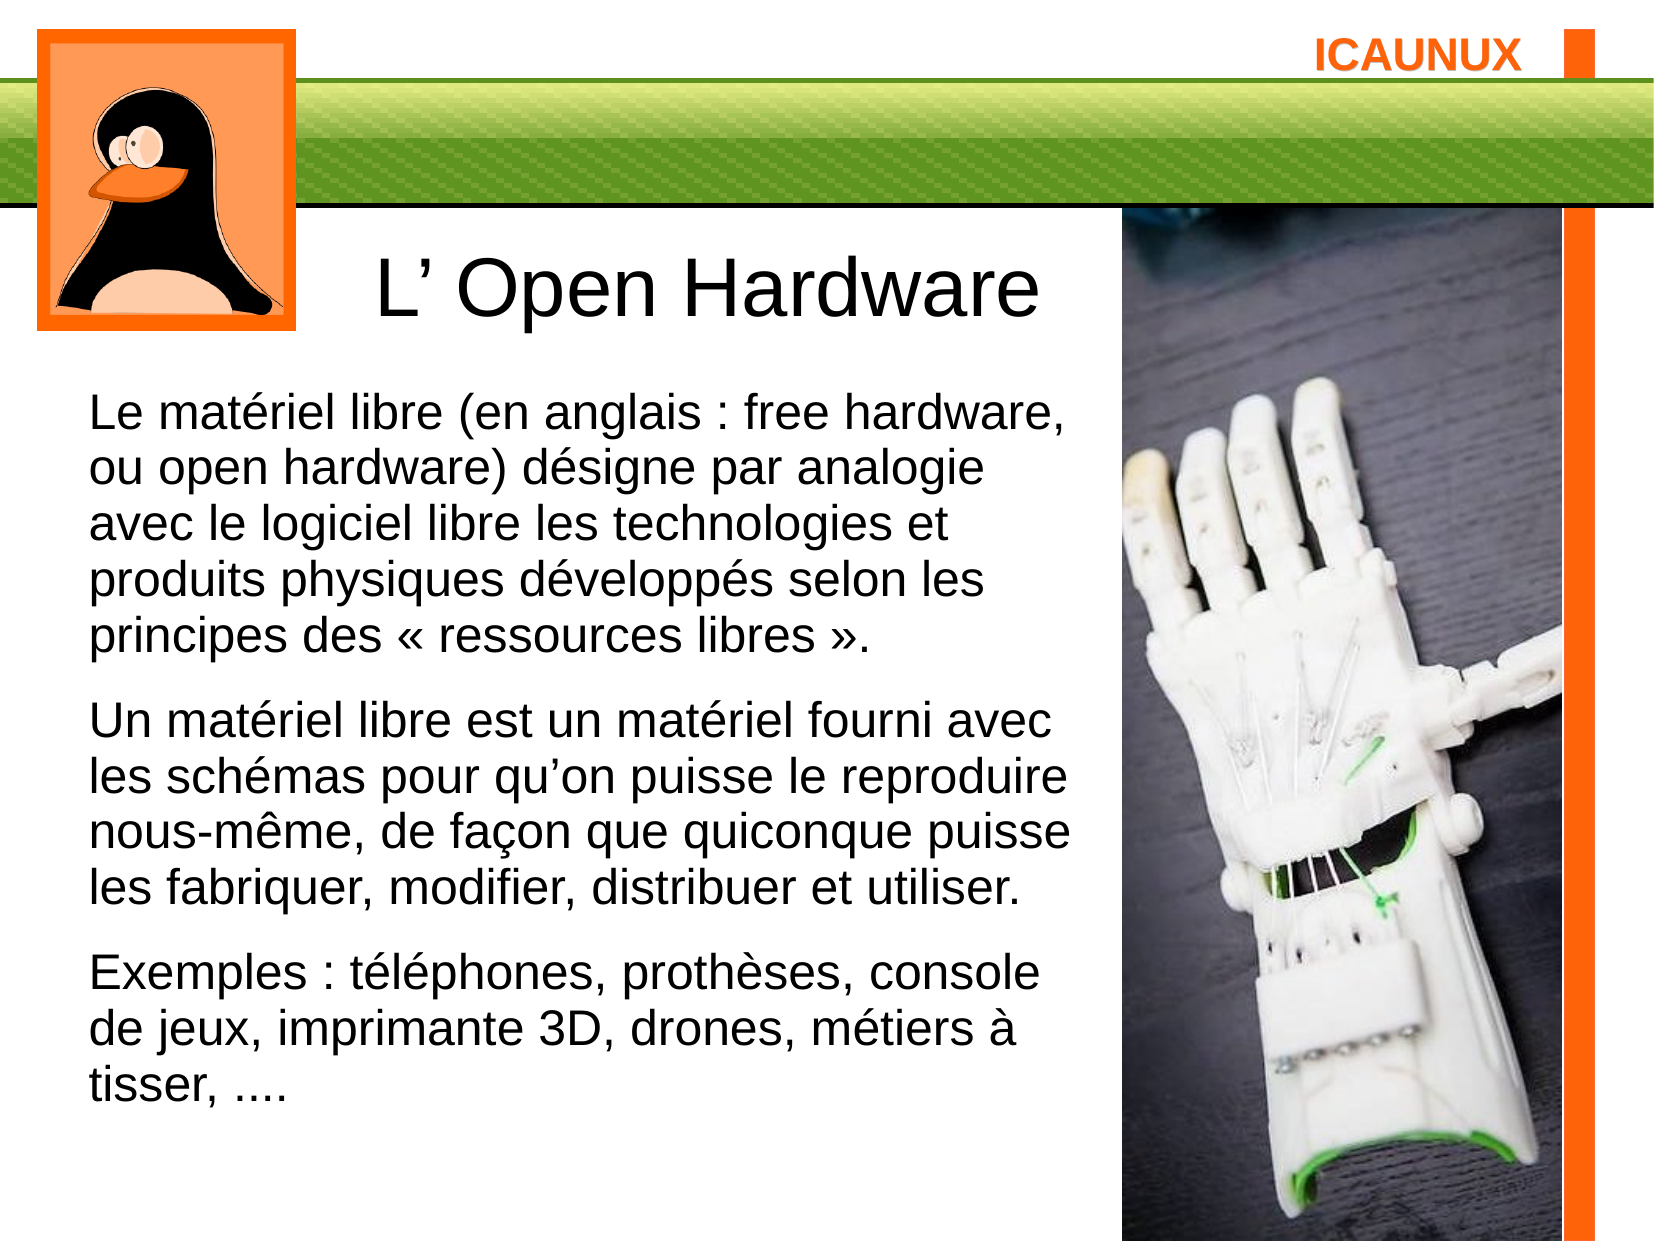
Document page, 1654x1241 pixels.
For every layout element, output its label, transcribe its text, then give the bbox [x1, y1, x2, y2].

list Le matériel libre (en anglais : free hardware, ou open hardware) désigne par analogie avec le logiciel libre les technologies et produits physiques développés selon les principes des « ressources libres ». Un matériel libre est un matériel fourni avec les schémas pour qu’on puisse le reproduire nous-même, de façon que quiconque puisse les fabriquer, modifier, distribuer et utiliser. Exemples : téléphones, prothèses, console de jeux, imprimante 3D, drones, métiers à tisser, .... [88, 383, 1093, 1112]
title L’ Open Hardware [324, 221, 1093, 355]
picture [0, 29, 1654, 1241]
